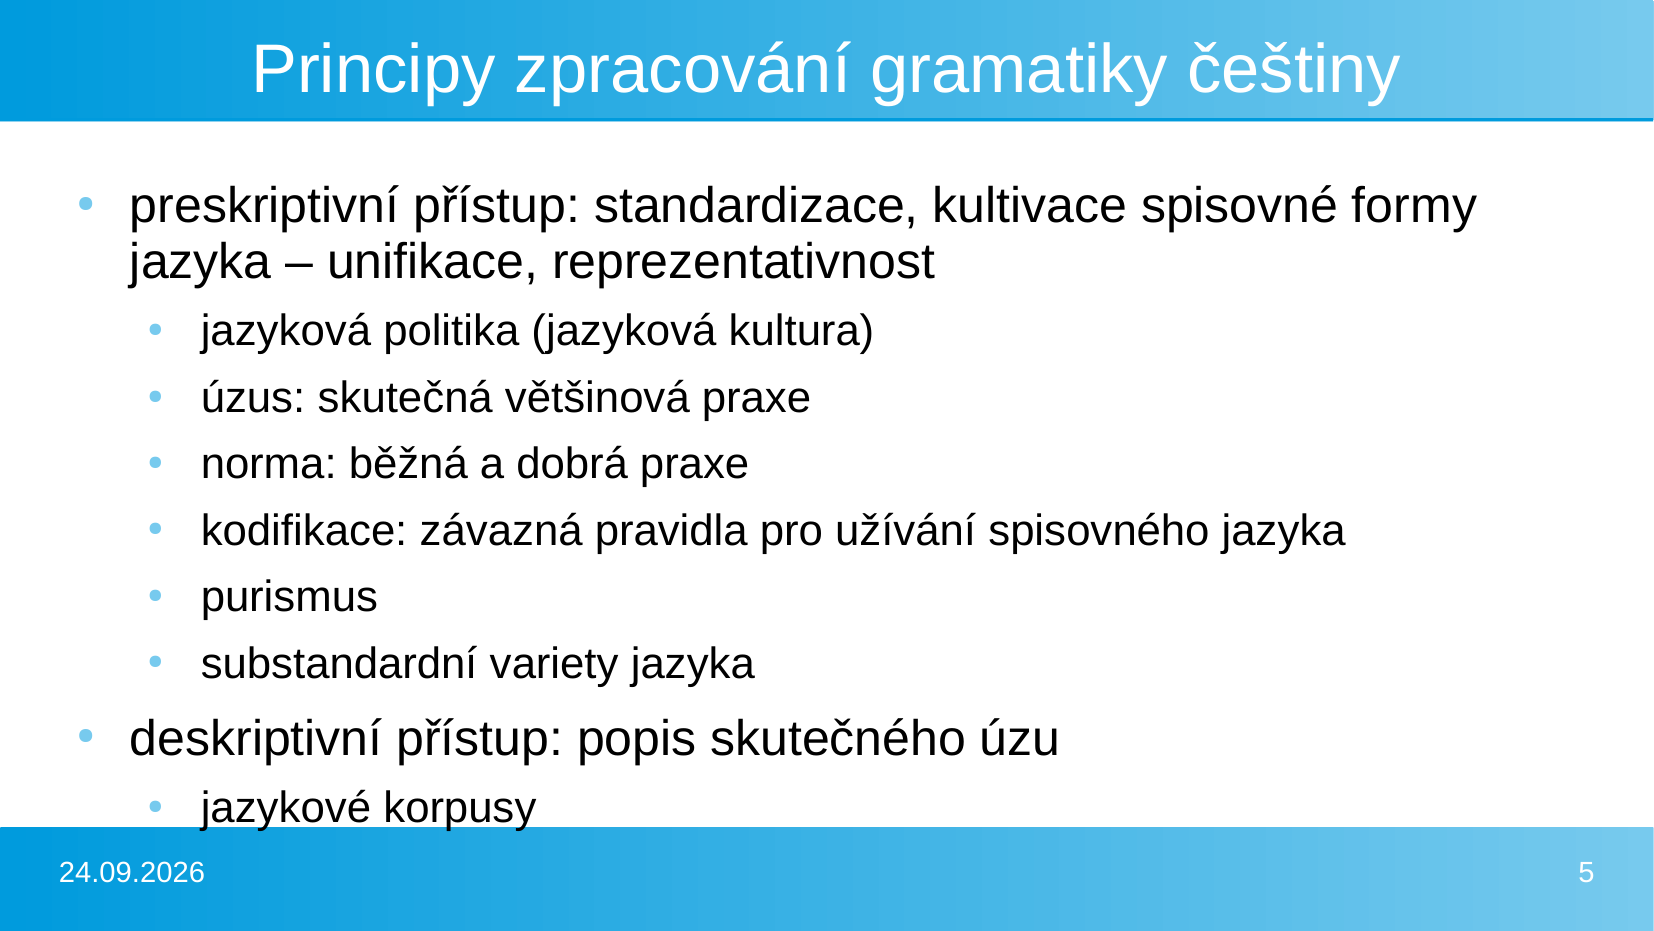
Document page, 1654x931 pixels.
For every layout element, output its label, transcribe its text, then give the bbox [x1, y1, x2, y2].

title Principy zpracování gramatiky češtiny [59, 29, 1595, 108]
list preskriptivní přístup: standardizace, kultivace spisovné formy jazyka – unifikace, reprezentativnost jazyková politika (jazyková kultura) úzus: skutečná většinová praxe norma: běžná a dobrá praxe kodifikace: závazná pravidla pro užívání spisovného jazyka purismus substandardní variety jazyka deskriptivní přístup: popis skutečného úzu jazykové korpusy [59, 177, 1595, 768]
